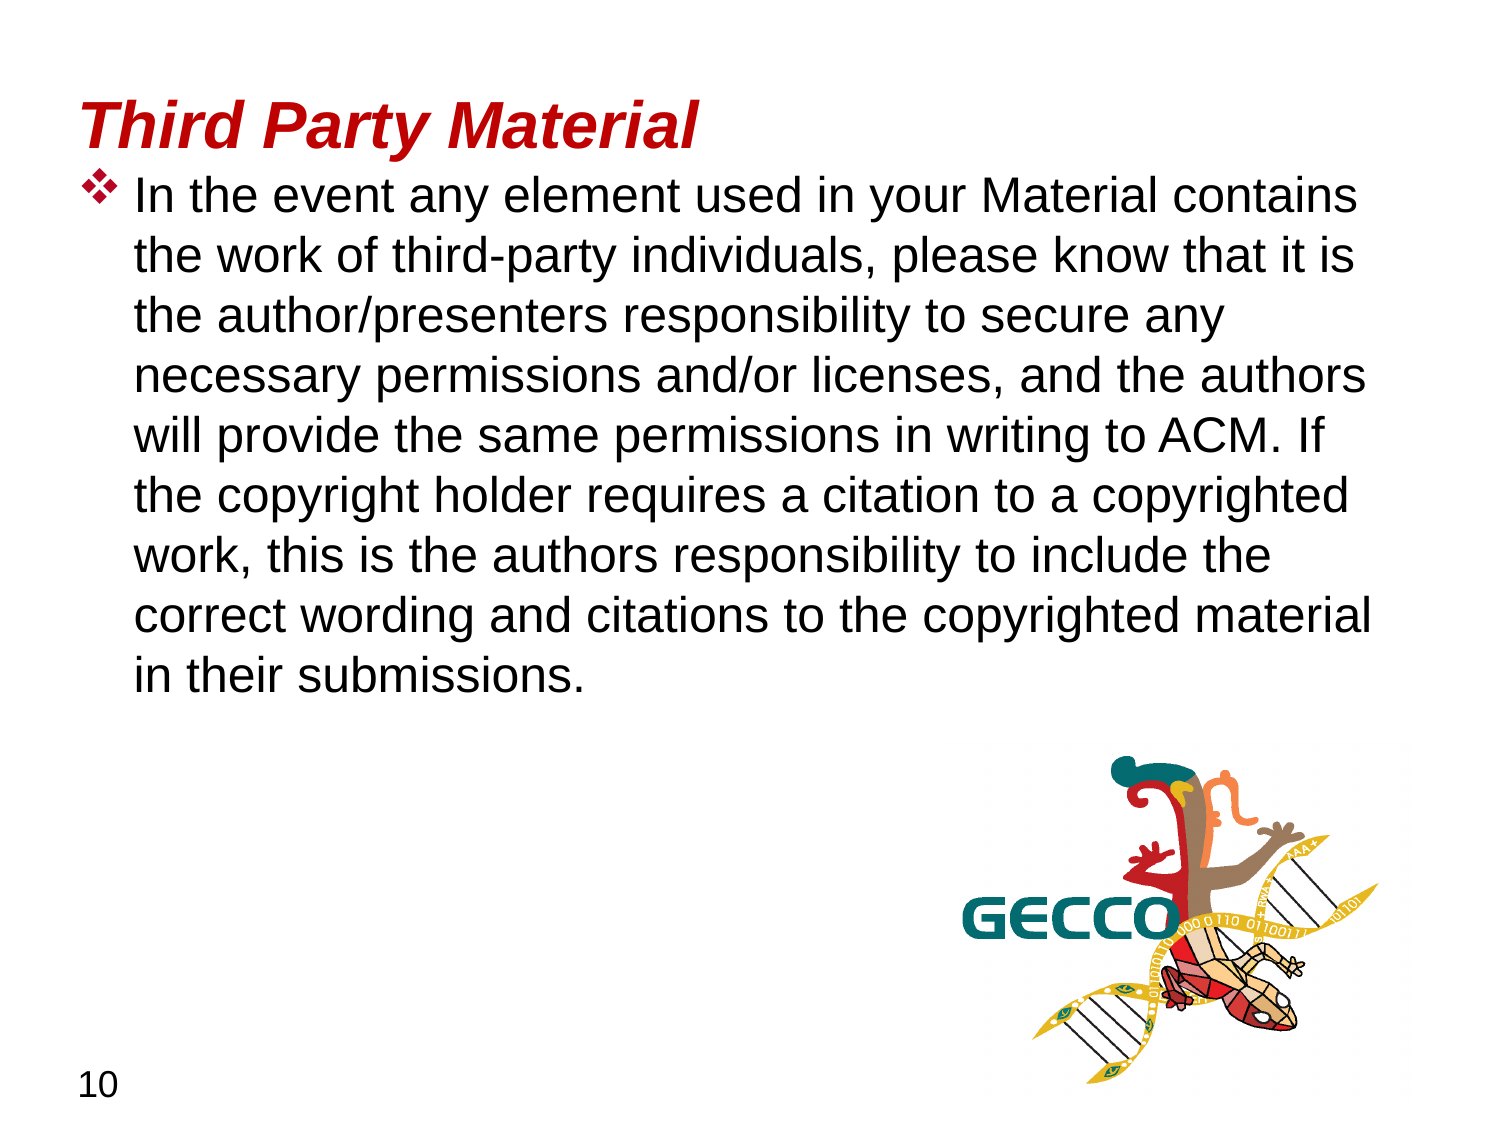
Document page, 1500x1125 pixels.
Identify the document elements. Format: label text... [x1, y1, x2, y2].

picture [944, 741, 1411, 1103]
text_box Third Party Material In the event any element used in your Material contains the work of third-party individuals, please know that it is the author/presenters responsibility to secure any necessary permissions and/or licenses, and the authors will provide the same permissions in writing to ACM. If the copyright holder requires a citation to a copyrighted work, this is the authors responsibility to include the correct wording and citations to the copyrighted material in their submissions. [62, 74, 1400, 975]
text_box <number> [62, 1037, 1463, 1113]
